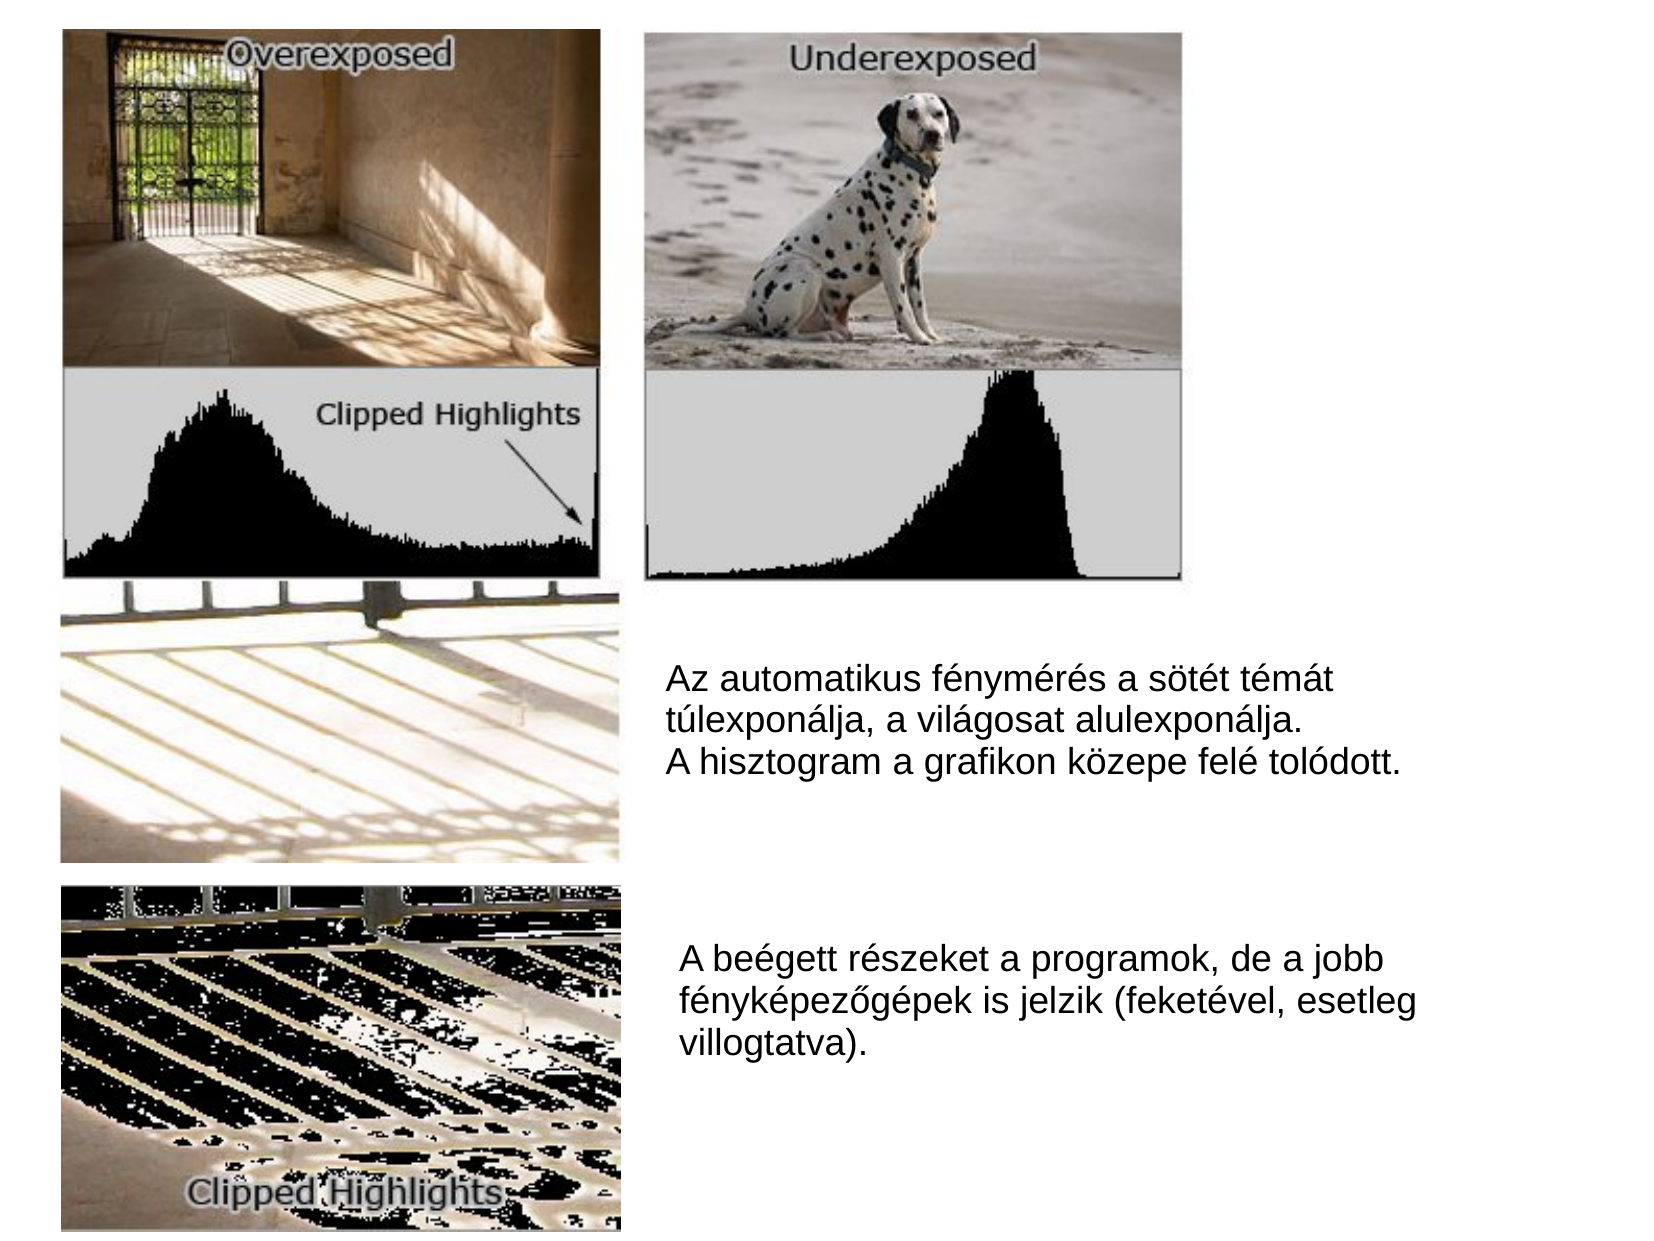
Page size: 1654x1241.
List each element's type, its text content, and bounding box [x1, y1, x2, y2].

text_box Az automatikus fénymérés a sötét témát túlexponálja, a világosat alulexponálja. A hisztogram a grafikon közepe felé tolódott. [650, 649, 1418, 791]
picture [59, 29, 1193, 863]
text_box A beégett részeket a programok, de a jobb fényképezőgépek is jelzik (feketével, esetleg villogtatva). [664, 930, 1432, 1072]
picture [61, 885, 621, 1232]
